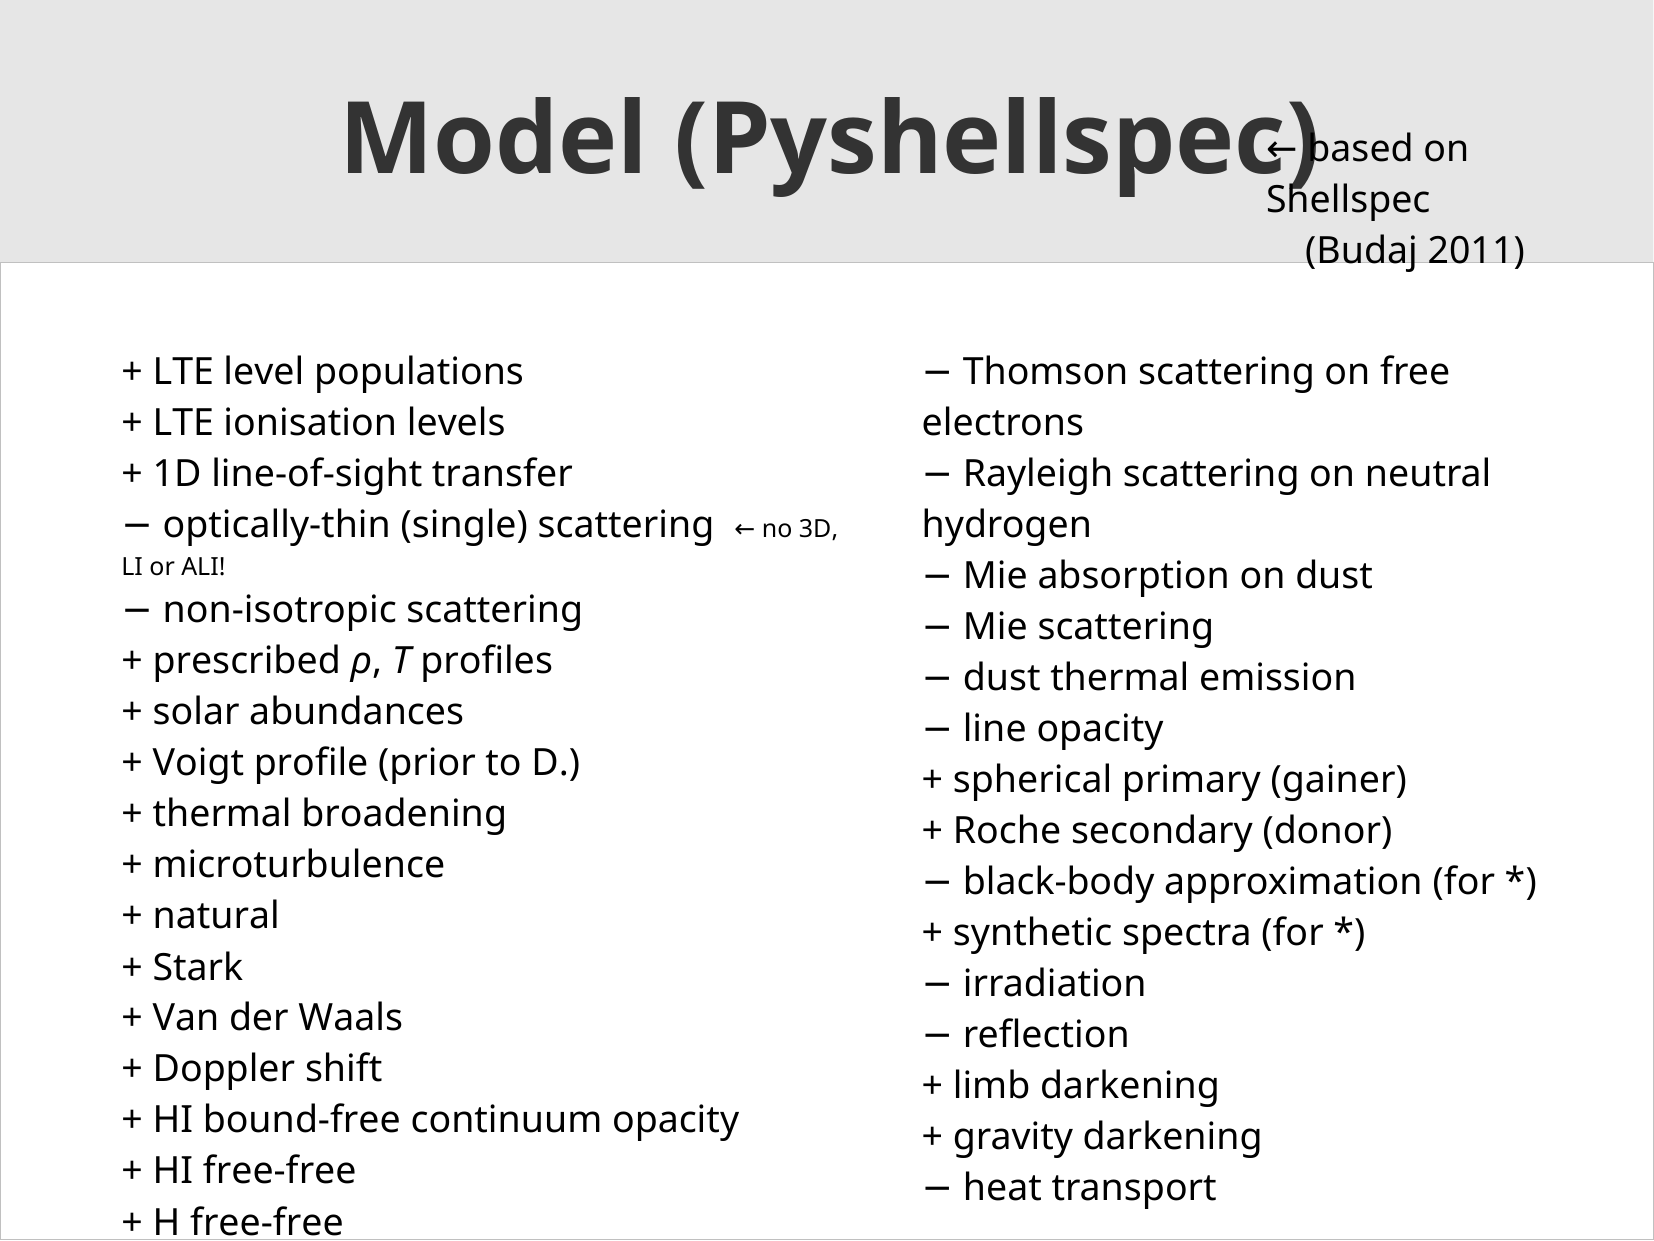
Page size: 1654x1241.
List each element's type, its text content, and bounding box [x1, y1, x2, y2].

title Model (Pyshellspec) [124, 31, 1537, 239]
text_box ← based on Shellspec (Budaj 2011) [1251, 114, 1654, 244]
text_box − Thomson scattering on free electrons − Rayleigh scattering on neutral hydrogen − Mie absorption on dust − Mie scattering − dust thermal emission − line opacity + spherical primary (gainer) + Roche secondary (donor) − black-body approximation (for *) + synthetic spectra (for *) − irradiation − reflection + limb darkening + gravity darkening − heat transport [906, 336, 1606, 1204]
list + LTE level populations + LTE ionisation levels + 1D line-of-sight transfer − optically-thin (single) scattering ← no 3D, LI or ALI! − non-isotropic scattering + prescribed ρ, T profiles + solar abundances + Voigt profile (prior to D.) + thermal broadening + microturbulence + natural + Stark + Van der Waals + Doppler shift + HI bound-free continuum opacity + HI free-free + H free-free [121, 344, 856, 1201]
